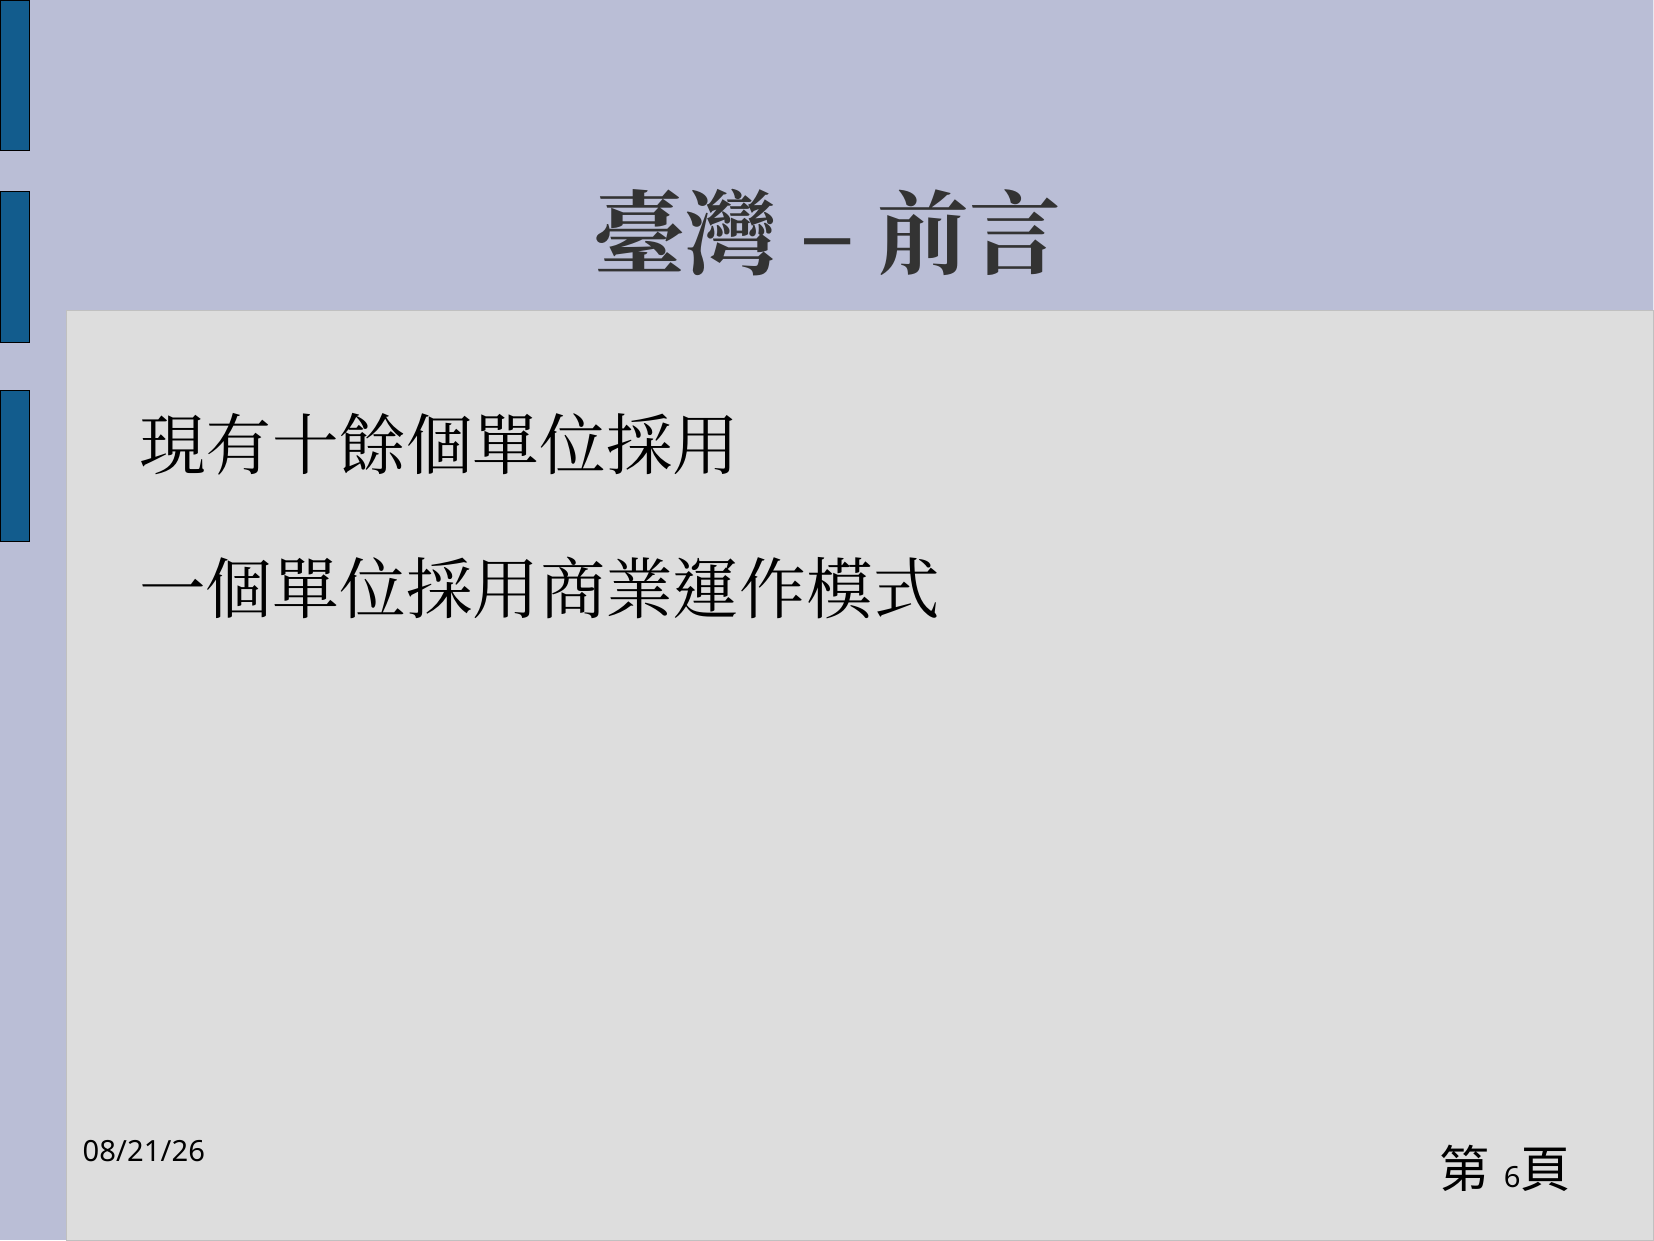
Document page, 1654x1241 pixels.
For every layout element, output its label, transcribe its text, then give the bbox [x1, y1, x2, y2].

title 臺灣 – 前言 [121, 91, 1534, 299]
list 現有十餘個單位採用 一個單位採用商業運作模式 [121, 344, 1534, 1127]
